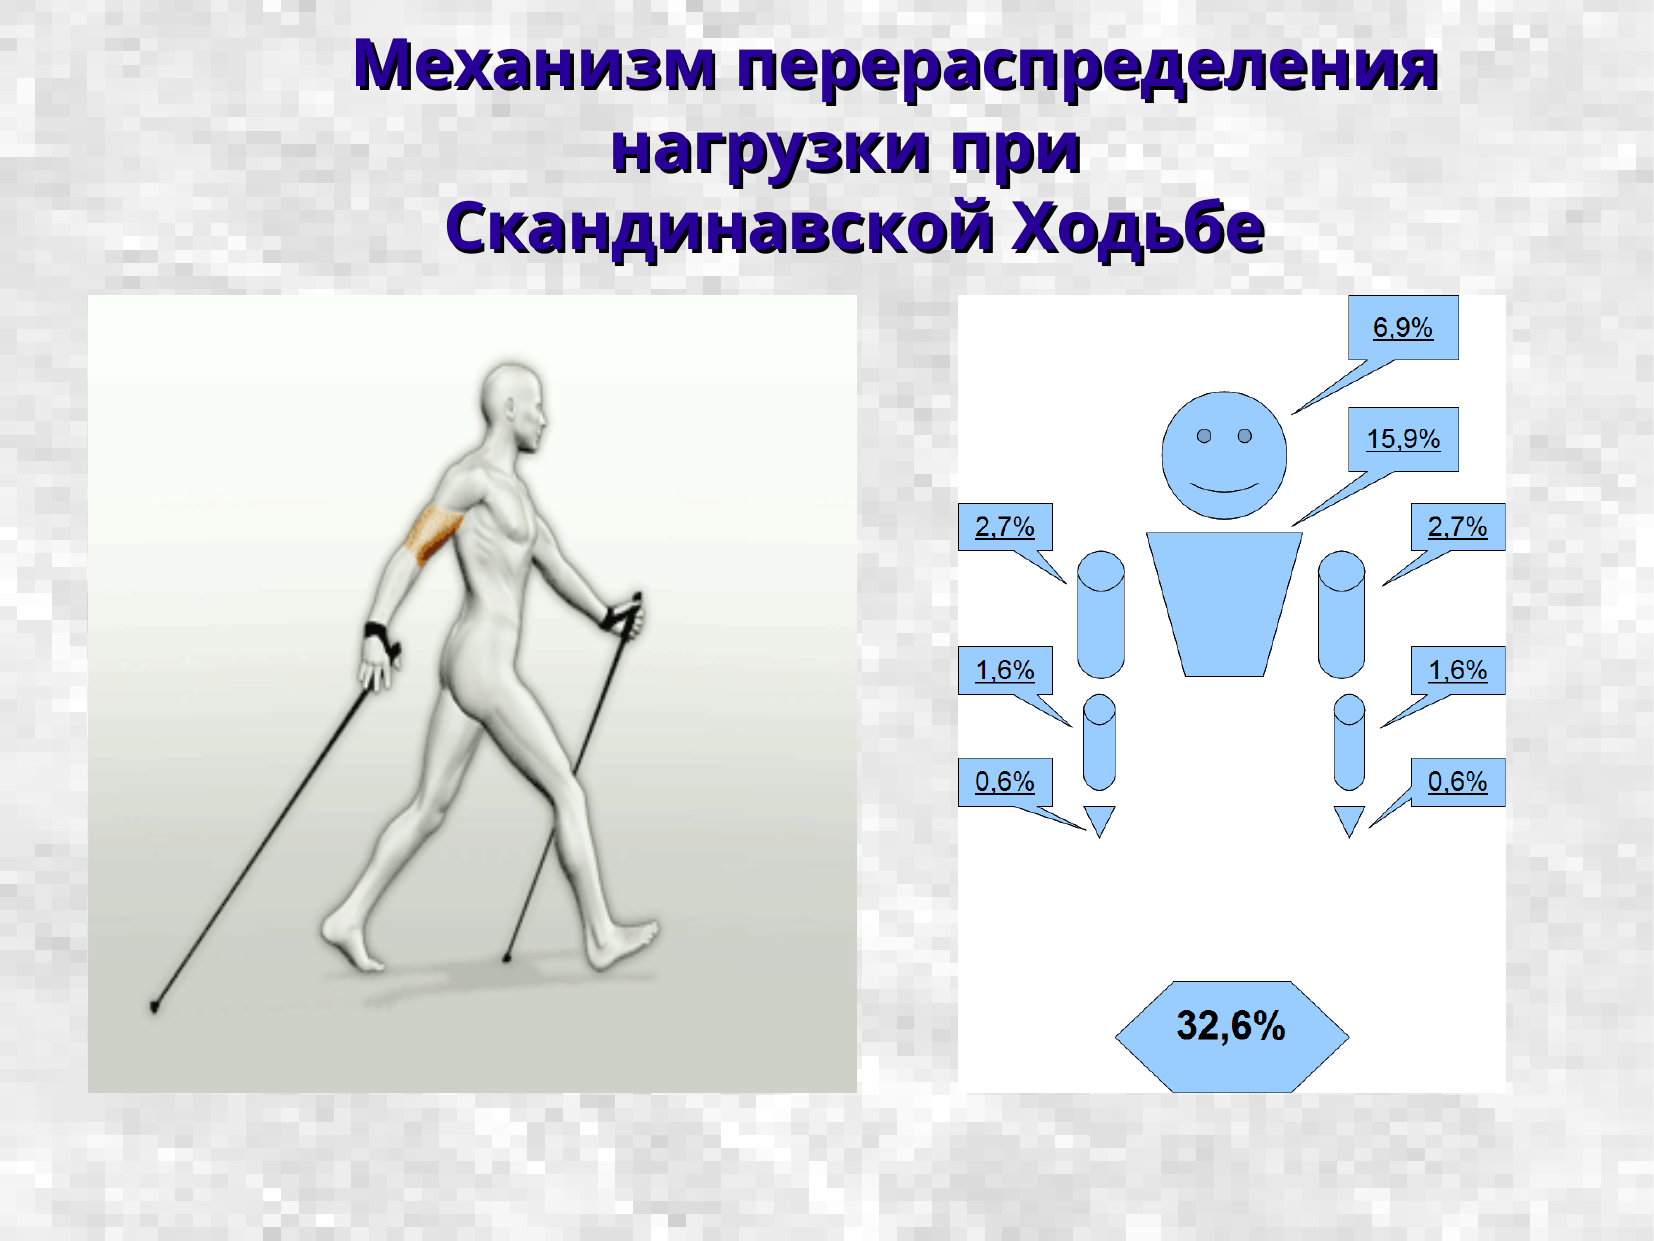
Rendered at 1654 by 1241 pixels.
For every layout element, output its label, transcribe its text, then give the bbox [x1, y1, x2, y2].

picture [958, 295, 1506, 1093]
title Механизм перераспределения нагрузки при Скандинавской Ходьбе [147, 6, 1560, 260]
picture [88, 295, 857, 1093]
